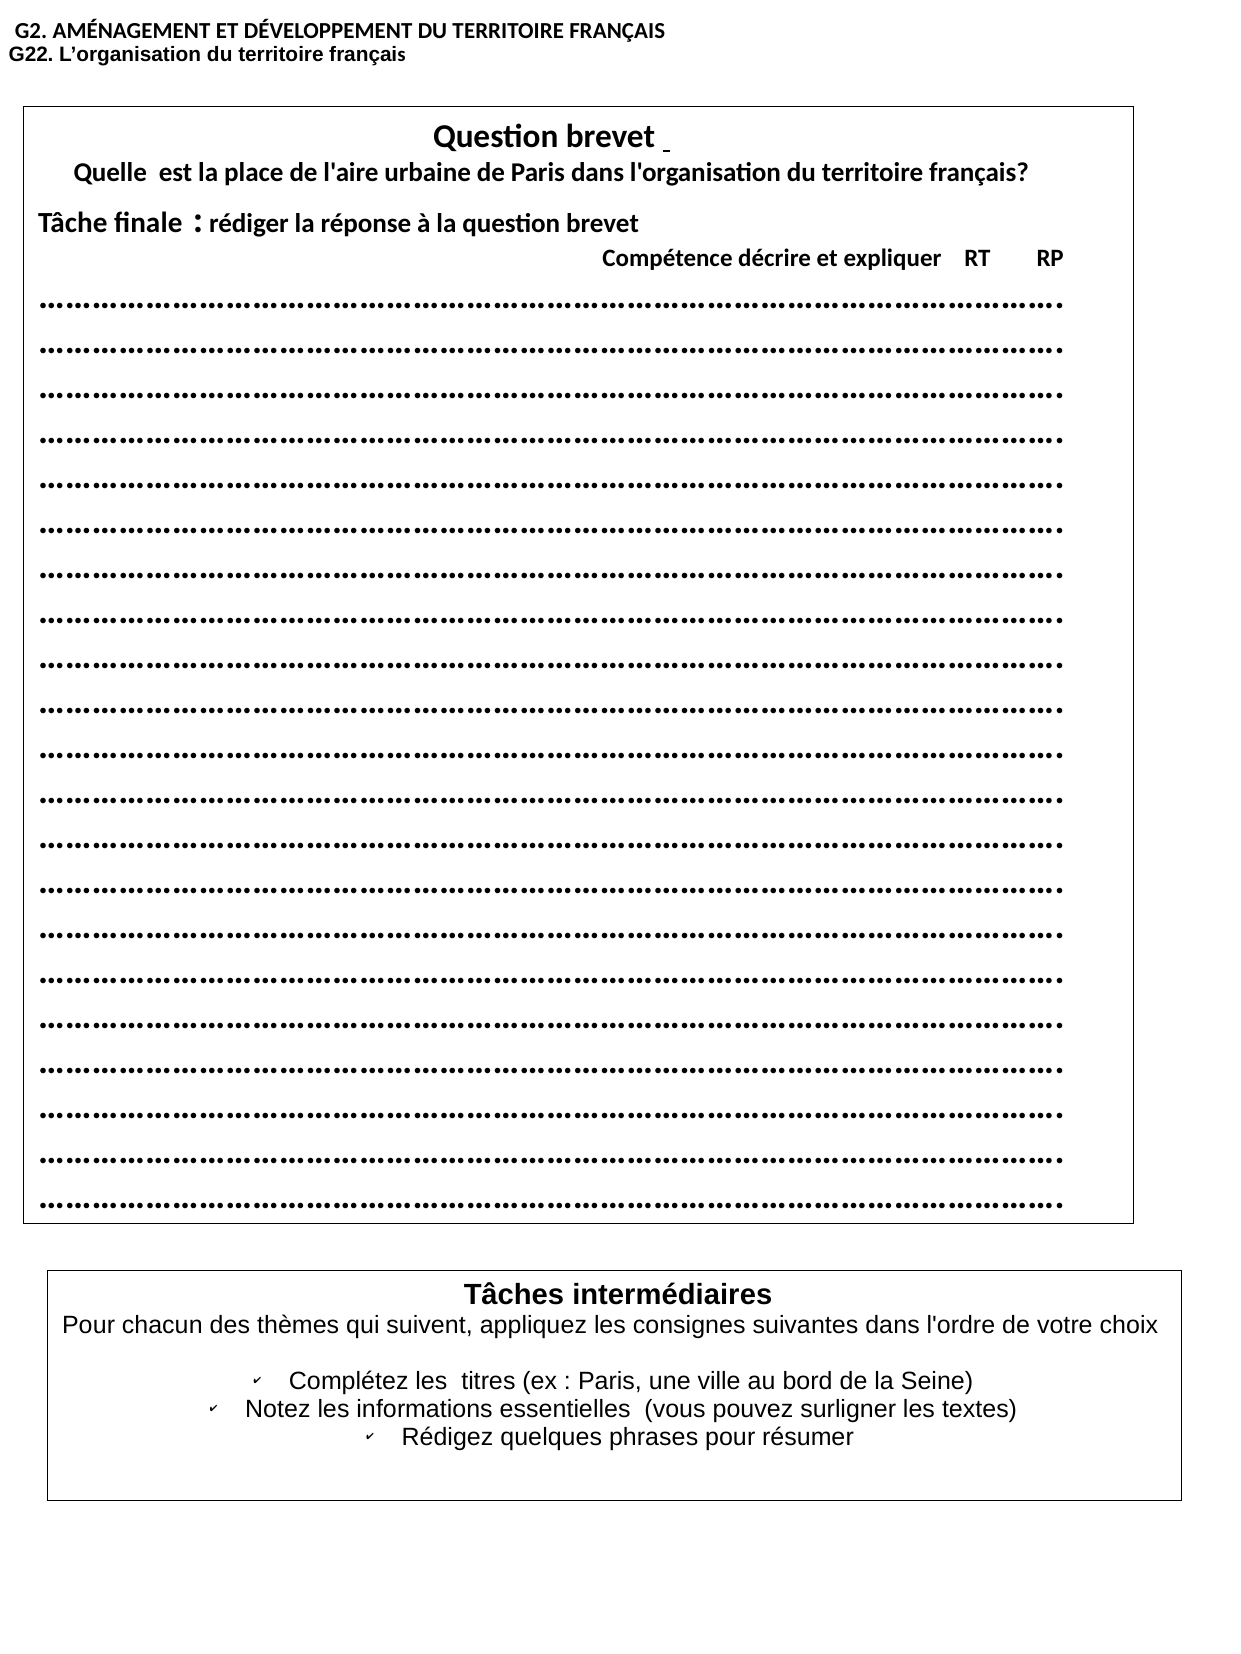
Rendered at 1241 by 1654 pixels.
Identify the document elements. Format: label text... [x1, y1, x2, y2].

text_box Question brevet Quelle est la place de l'aire urbaine de Paris dans l'organisation du territoire français? Tâche finale : rédiger la réponse à la question brevet Compétence décrire et expliquer RT RP ……………………………………………………………………………………………………. ……………………………………………………………………………………………………. ……………………………………………………………………………………………………. ……………………………………………………………………………………………………. ……………………………………………………………………………………………………. ……………………………………………………………………………………………………. ……………………………………………………………………………………………………. ……………………………………………………………………………………………………. ……………………………………………………………………………………………………. ……………………………………………………………………………………………………. ……………………………………………………………………………………………………. ……………………………………………………………………………………………………. ……………………………………………………………………………………………………. ……………………………………………………………………………………………………. ……………………………………………………………………………………………………. ……………………………………………………………………………………………………. ……………………………………………………………………………………………………. ……………………………………………………………………………………………………. ……………………………………………………………………………………………………. ……………………………………………………………………………………………………. ……………………………………………………………………………………………………. [23, 106, 1134, 1224]
text_box G2. AMÉNAGEMENT ET DÉVELOPPEMENT DU TERRITOIRE FRANÇAIS [0, 10, 1134, 52]
text_box Tâches intermédiaires Pour chacun des thèmes qui suivent, appliquez les consignes suivantes dans l'ordre de votre choix Complétez les titres (ex : Paris, une ville au bord de la Seine) Notez les informations essentielles (vous pouvez surligner les textes) Rédigez quelques phrases pour résumer [47, 1270, 1182, 1501]
text_box G22. L’organisation du territoire français [0, 52, 426, 75]
